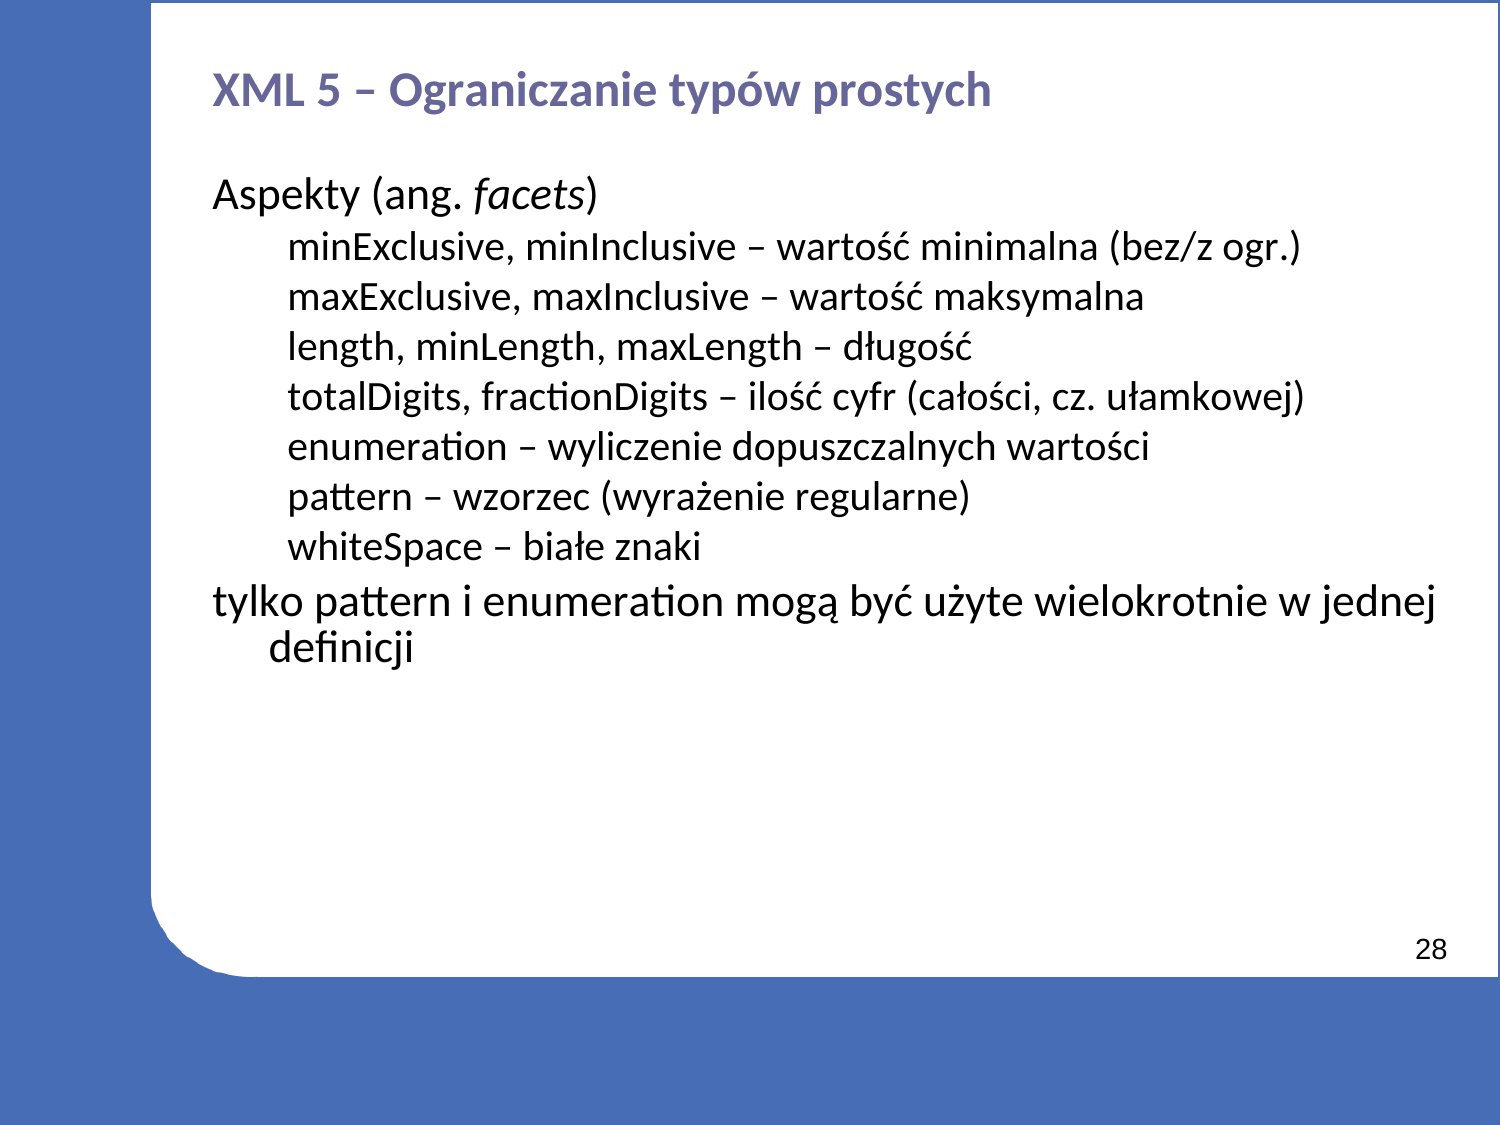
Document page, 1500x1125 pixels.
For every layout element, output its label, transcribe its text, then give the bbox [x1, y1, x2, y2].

list Aspekty (ang. facets) minExclusive, minInclusive – wartość minimalna (bez/z ogr.) maxExclusive, maxInclusive – wartość maksymalna length, minLength, maxLength – długość totalDigits, fractionDigits – ilość cyfr (całości, cz. ułamkowej) enumeration – wyliczenie dopuszczalnych wartości pattern – wzorzec (wyrażenie regularne) whiteSpace – białe znaki tylko pattern i enumeration mogą być użyte wielokrotnie w jednej definicji [212, 174, 1448, 911]
picture [0, 0, 1500, 1125]
title XML 5 – Ograniczanie typów prostych [212, 24, 1447, 164]
